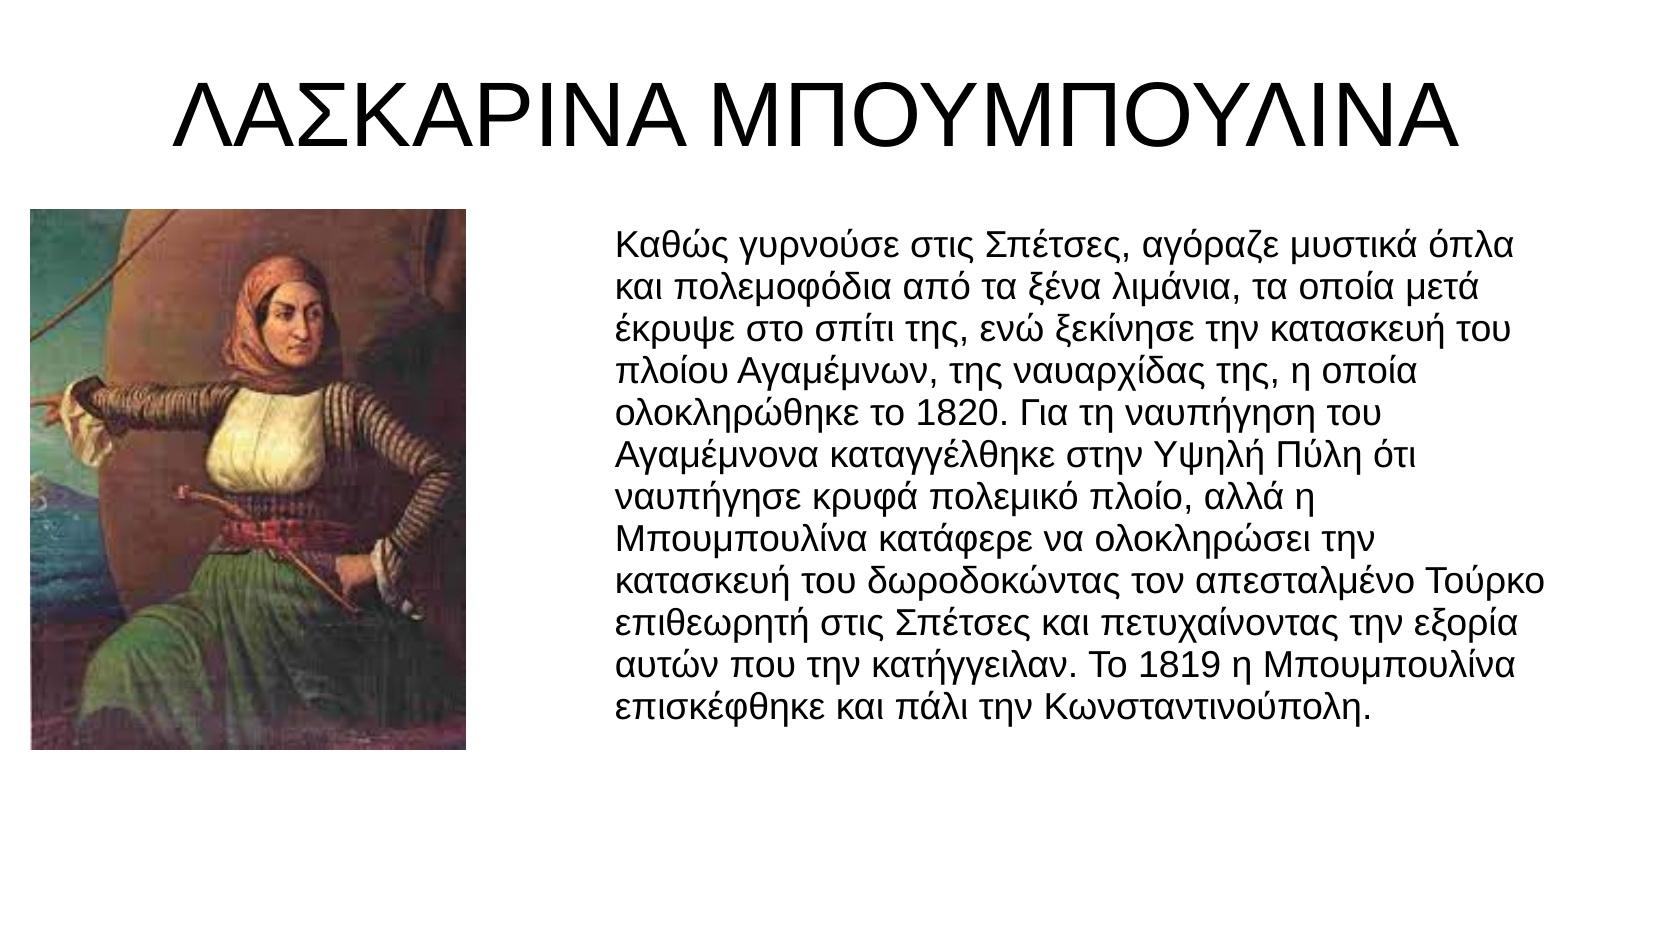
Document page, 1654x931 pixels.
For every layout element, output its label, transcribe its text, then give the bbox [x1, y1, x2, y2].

picture [30, 209, 466, 750]
text_box Καθώς γυρνούσε στις Σπέτσες, αγόραζε μυστικά όπλα και πολεμοφόδια από τα ξένα λιμάνια, τα οποία μετά έκρυψε στο σπίτι της, ενώ ξεκίνησε την κατασκευή του πλοίου Αγαμέμνων, της ναυαρχίδας της, η οποία ολοκληρώθηκε το 1820. Για τη ναυπήγηση του Αγαμέμνονα καταγγέλθηκε στην Υψηλή Πύλη ότι ναυπήγησε κρυφά πολεμικό πλοίο, αλλά η Μπουμπουλίνα κατάφερε να ολοκληρώσει την κατασκευή του δωροδοκώντας τον απεσταλμένο Τούρκο επιθεωρητή στις Σπέτσες και πετυχαίνοντας την εξορία αυτών που την κατήγγειλαν. Το 1819 η Μπουμπουλίνα επισκέφθηκε και πάλι την Κωνσταντινούπολη. [600, 216, 1576, 736]
title ΛΑΣΚΑΡΙΝΑ ΜΠΟΥΜΠΟΥΛΙΝΑ [82, 37, 1571, 193]
